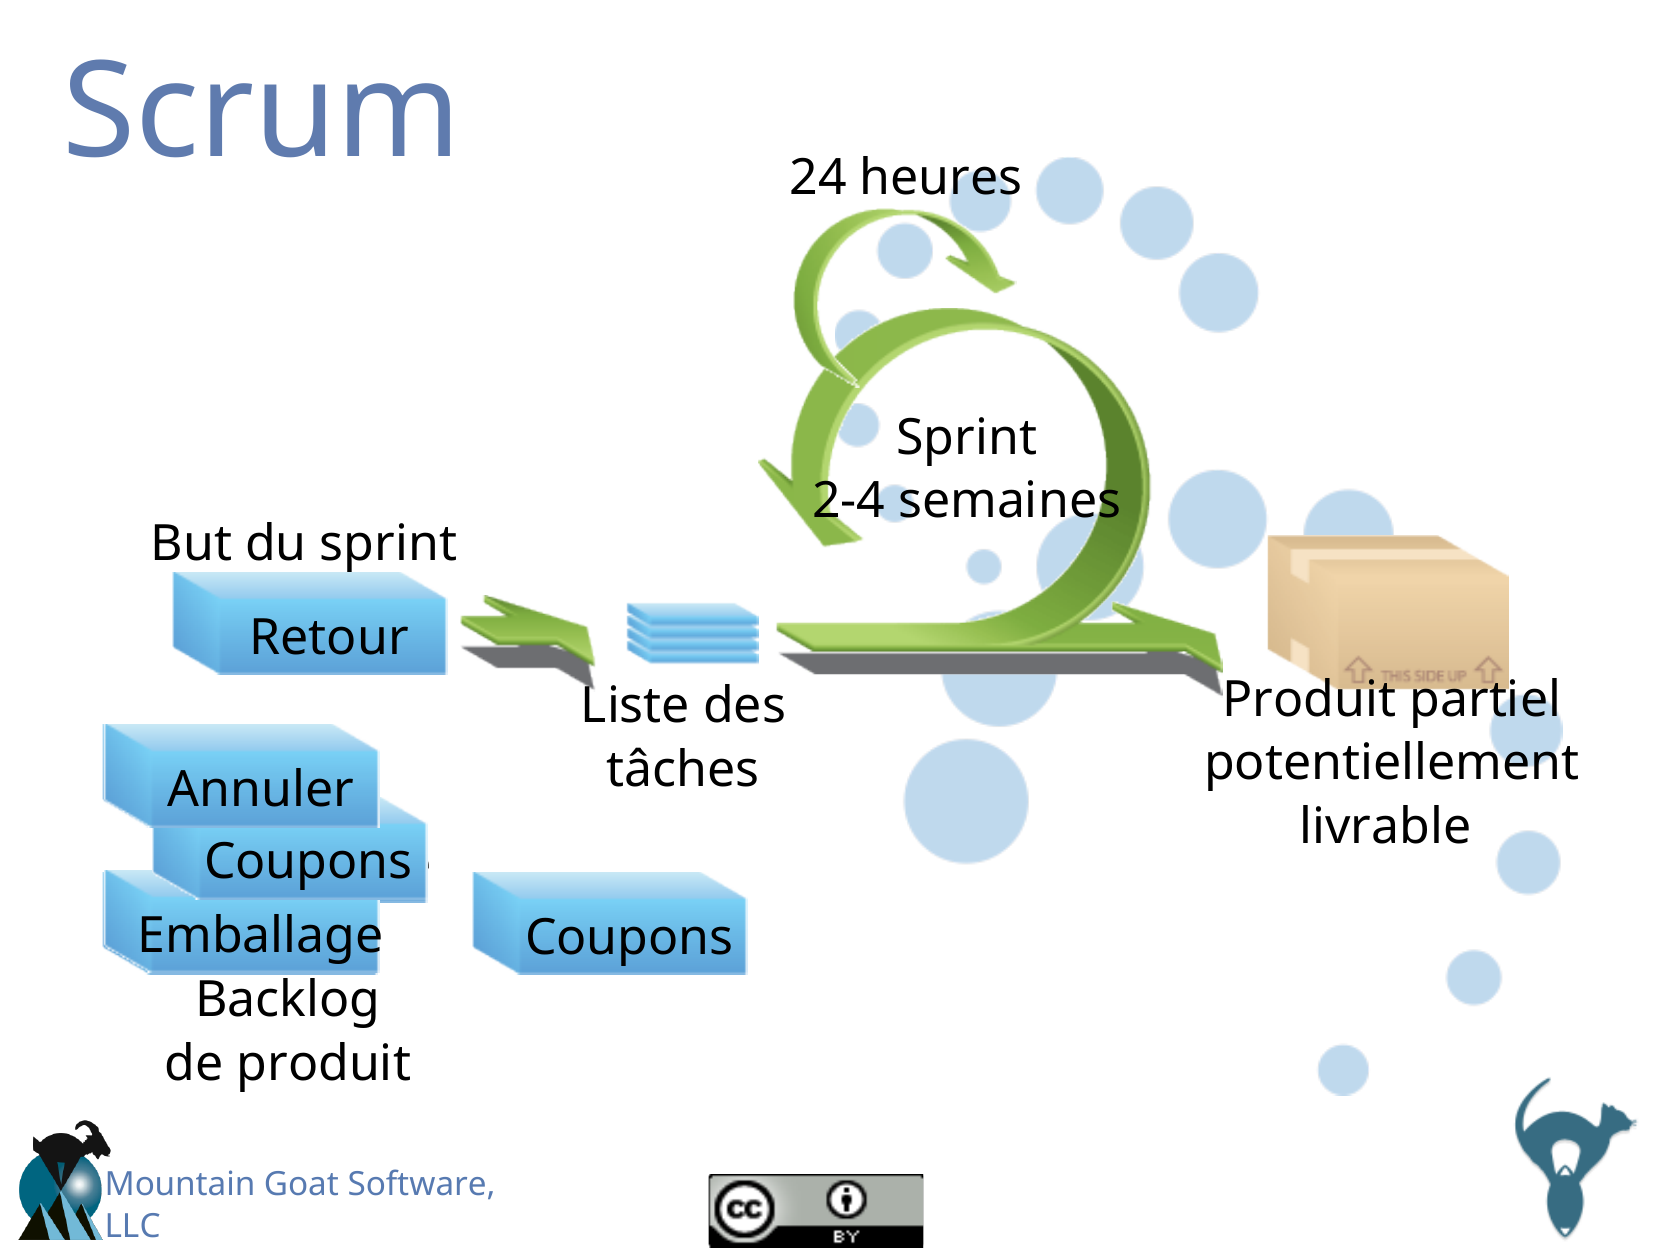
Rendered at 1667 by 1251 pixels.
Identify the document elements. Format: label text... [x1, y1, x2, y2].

text_box Retour [249, 603, 410, 668]
picture [172, 574, 448, 676]
text_box Coupons [204, 828, 413, 892]
text_box 24 heures [789, 143, 1024, 207]
text_box Sprint 2-4 semaines [812, 403, 1122, 531]
text_box Emballage [137, 901, 385, 965]
picture [102, 724, 428, 976]
text_box Coupons [524, 903, 734, 968]
text_box Annuler [177, 776, 188, 791]
picture [472, 872, 748, 976]
text_box Emballage [428, 830, 432, 895]
picture [18, 1120, 111, 1240]
picture [460, 194, 1667, 1251]
text_box But du sprint [150, 509, 471, 574]
text_box Produit partiel potentiellement livrable [1191, 665, 1593, 856]
text_box Liste des tâches [543, 670, 824, 801]
text_box Backlog de produit [164, 965, 412, 1093]
text_box Annuler [167, 755, 355, 820]
title Scrum [56, 18, 1609, 194]
